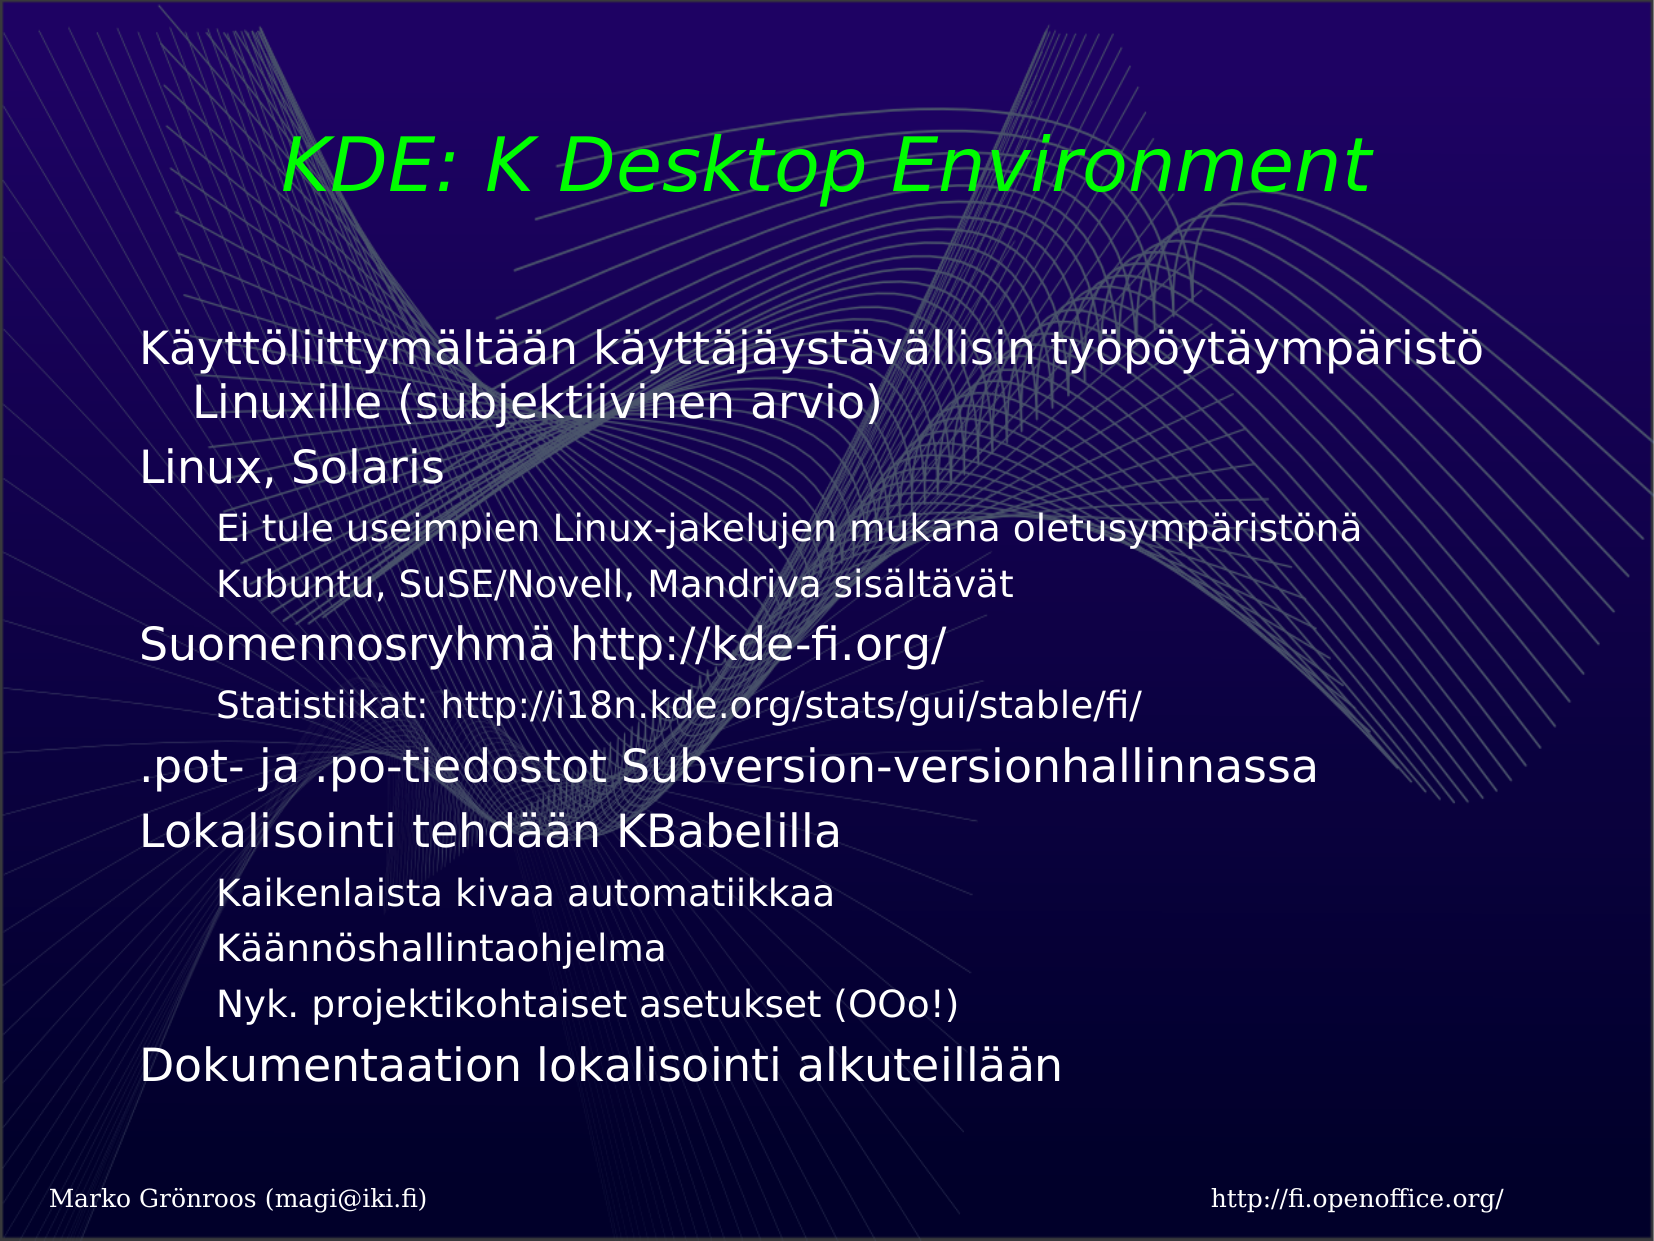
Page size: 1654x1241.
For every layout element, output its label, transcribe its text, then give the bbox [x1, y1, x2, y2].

picture [0, 0, 1654, 1241]
title KDE: K Desktop Environment [121, 61, 1534, 269]
list Käyttöliittymältään käyttäjäystävällisin työpöytäympäristö Linuxille (subjektiivinen arvio) Linux, Solaris Ei tule useimpien Linux-jakelujen mukana oletusympäristönä Kubuntu, SuSE/Novell, Mandriva sisältävät Suomennosryhmä http://kde-fi.org/ Statistiikat: http://i18n.kde.org/stats/gui/stable/fi/ .pot- ja .po-tiedostot Subversion-versionhallinnassa Lokalisointi tehdään KBabelilla Kaikenlaista kivaa automatiikkaa Käännöshallintaohjelma Nyk. projektikohtaiset asetukset (OOo!) Dokumentaation lokalisointi alkuteillään [121, 322, 1561, 1157]
